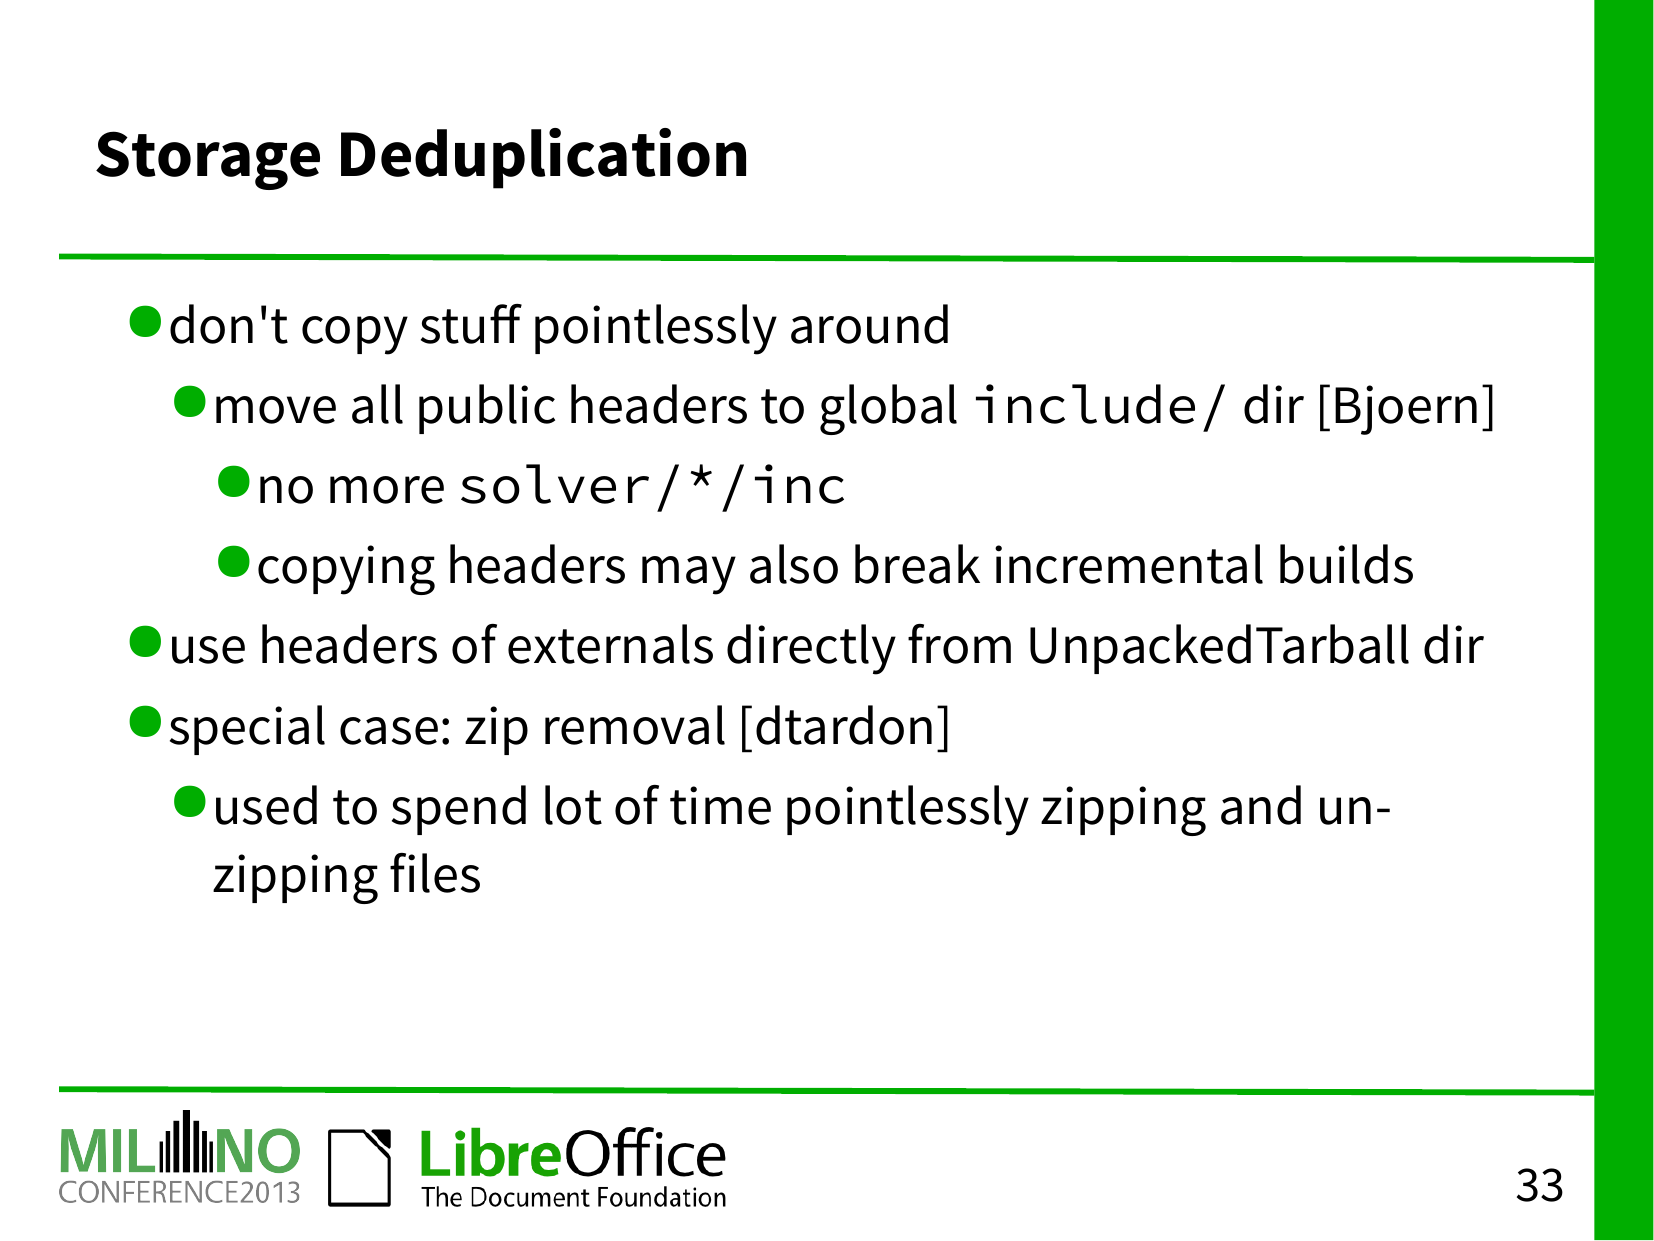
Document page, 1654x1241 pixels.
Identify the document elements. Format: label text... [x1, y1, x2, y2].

title Storage Deduplication [47, 36, 1583, 245]
picture [59, 1093, 756, 1241]
list don't copy stuff pointlessly around move all public headers to global include/ dir [Bjoern] no more solver/*/inc copying headers may also break incremental builds use headers of externals directly from UnpackedTarball dir special case: zip removal [dtardon] used to spend lot of time pointlessly zipping and un-zipping files [35, 290, 1524, 1010]
